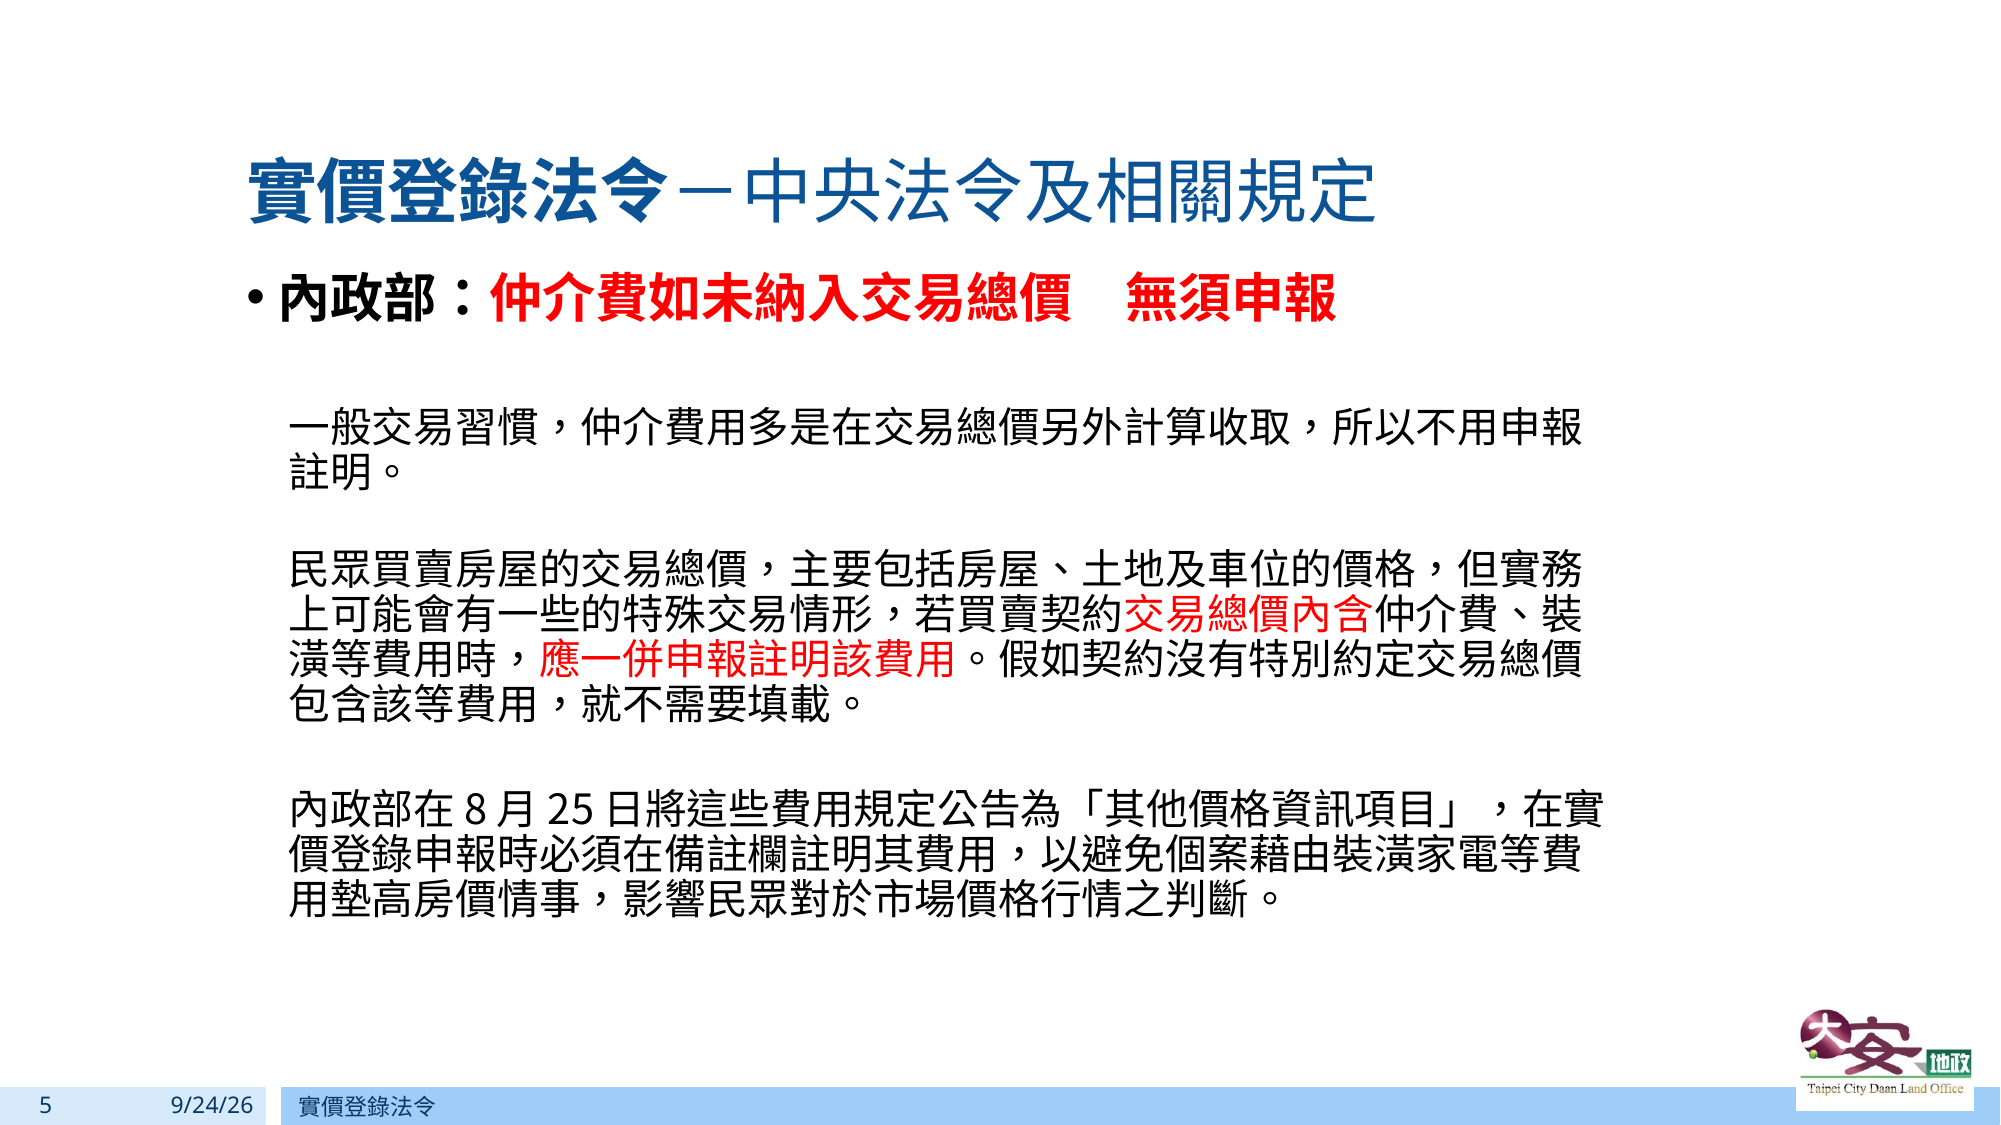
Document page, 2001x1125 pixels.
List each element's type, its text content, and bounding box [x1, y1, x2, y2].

slide_number <編號> [0, 1087, 68, 1125]
list 內政部：仲介費如未納入交易總價 無須申報 一般交易習慣，仲介費用多是在交易總價另外計算收取，所以不用申報註明。 民眾買賣房屋的交易總價，主要包括房屋、土地及車位的價格，但實務上可能會有一些的特殊交易情形，若買賣契約交易總價內含仲介費、裝潢等費用時，應一併申報註明該費用。假如契約沒有特別約定交易總價包含該等費用，就不需要填載。 內政部在8月25日將這些費用規定公告為「其他價格資訊項目」，在實價登錄申報時必須在備註欄註明其費用，以避免個案藉由裝潢家電等費用墊高房價情事，影響民眾對於市場價格行情之判斷。 [231, 256, 1632, 1023]
title 實價登錄法令－中央法令及相關規定 [231, 45, 1769, 240]
slide_number 10/21/21 [74, 1087, 269, 1125]
footer 實價登錄法令 [284, 1087, 1785, 1125]
picture [1796, 992, 1974, 1111]
